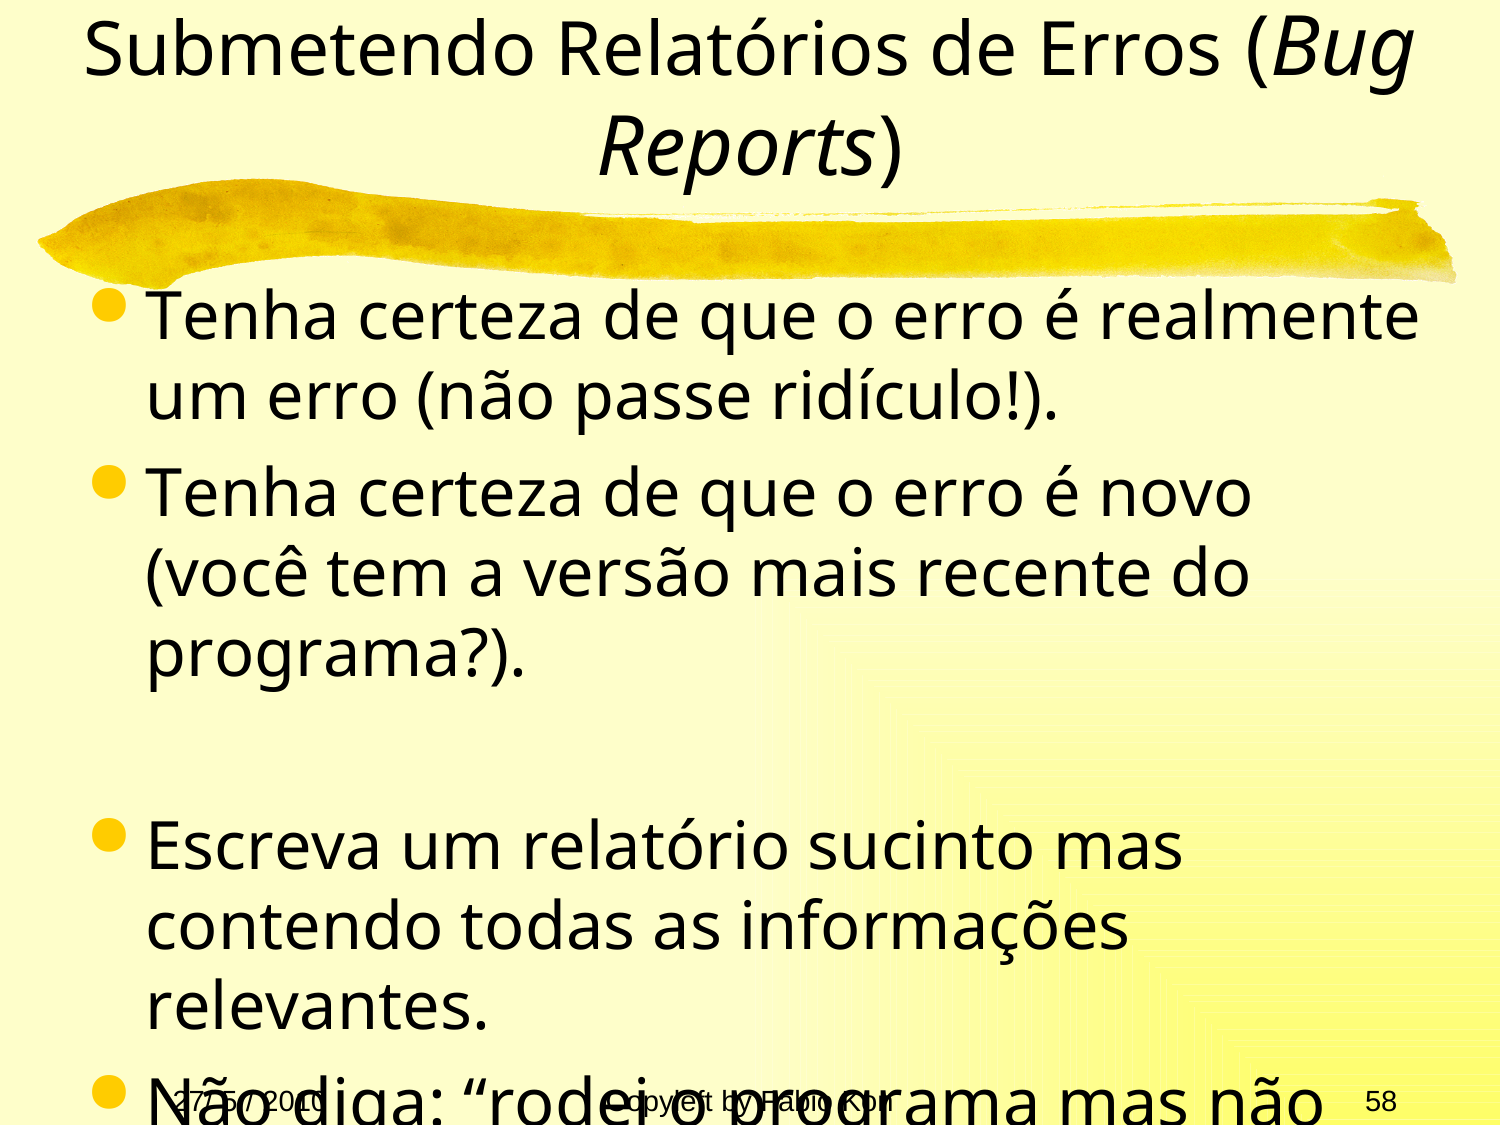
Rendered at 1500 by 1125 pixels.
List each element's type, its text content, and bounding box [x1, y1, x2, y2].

picture [24, 200, 1463, 297]
list Tenha certeza de que o erro é realmente um erro (não passe ridículo!). Tenha certeza de que o erro é novo (você tem a versão mais recente do programa?). Escreva um relatório sucinto mas contendo todas as informações relevantes. Não diga: “rodei o programa mas não funcionou”. [75, 265, 1438, 1068]
title Submetendo Relatórios de Erros (Bug Reports) [0, 0, 1500, 200]
